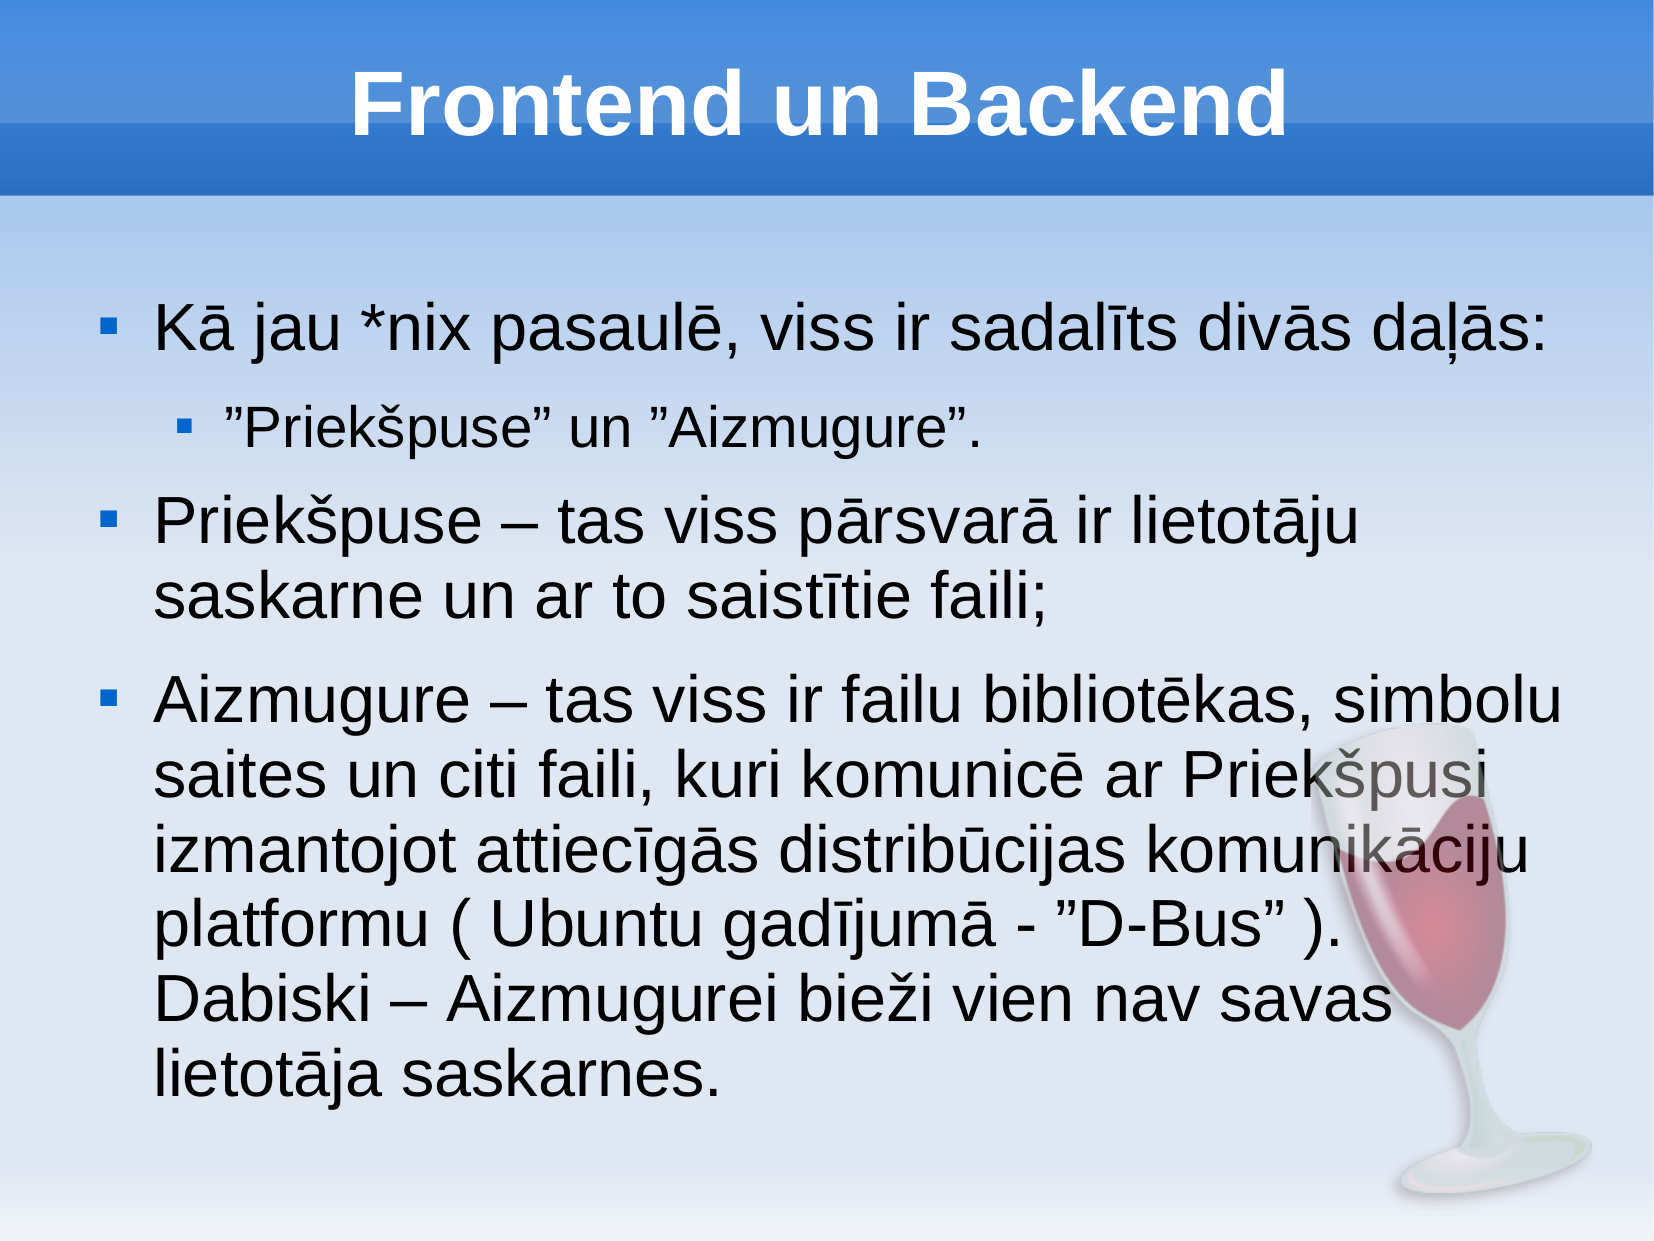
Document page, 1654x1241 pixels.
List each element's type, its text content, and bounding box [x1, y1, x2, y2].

list Kā jau *nix pasaulē, viss ir sadalīts divās daļās: ”Priekšpuse” un ”Aizmugure”. Priekšpuse – tas viss pārsvarā ir lietotāju saskarne un ar to saistītie faili; Aizmugure – tas viss ir failu bibliotēkas, simbolu saites un citi faili, kuri komunicē ar Priekšpusi izmantojot attiecīgās distribūcijas komunikāciju platformu ( Ubuntu gadījumā - ”D-Bus” ). Dabiski – Aizmugurei bieži vien nav savas lietotāja saskarnes. [82, 290, 1571, 1111]
picture [0, 0, 1654, 1241]
title Frontend un Backend [76, 7, 1565, 200]
